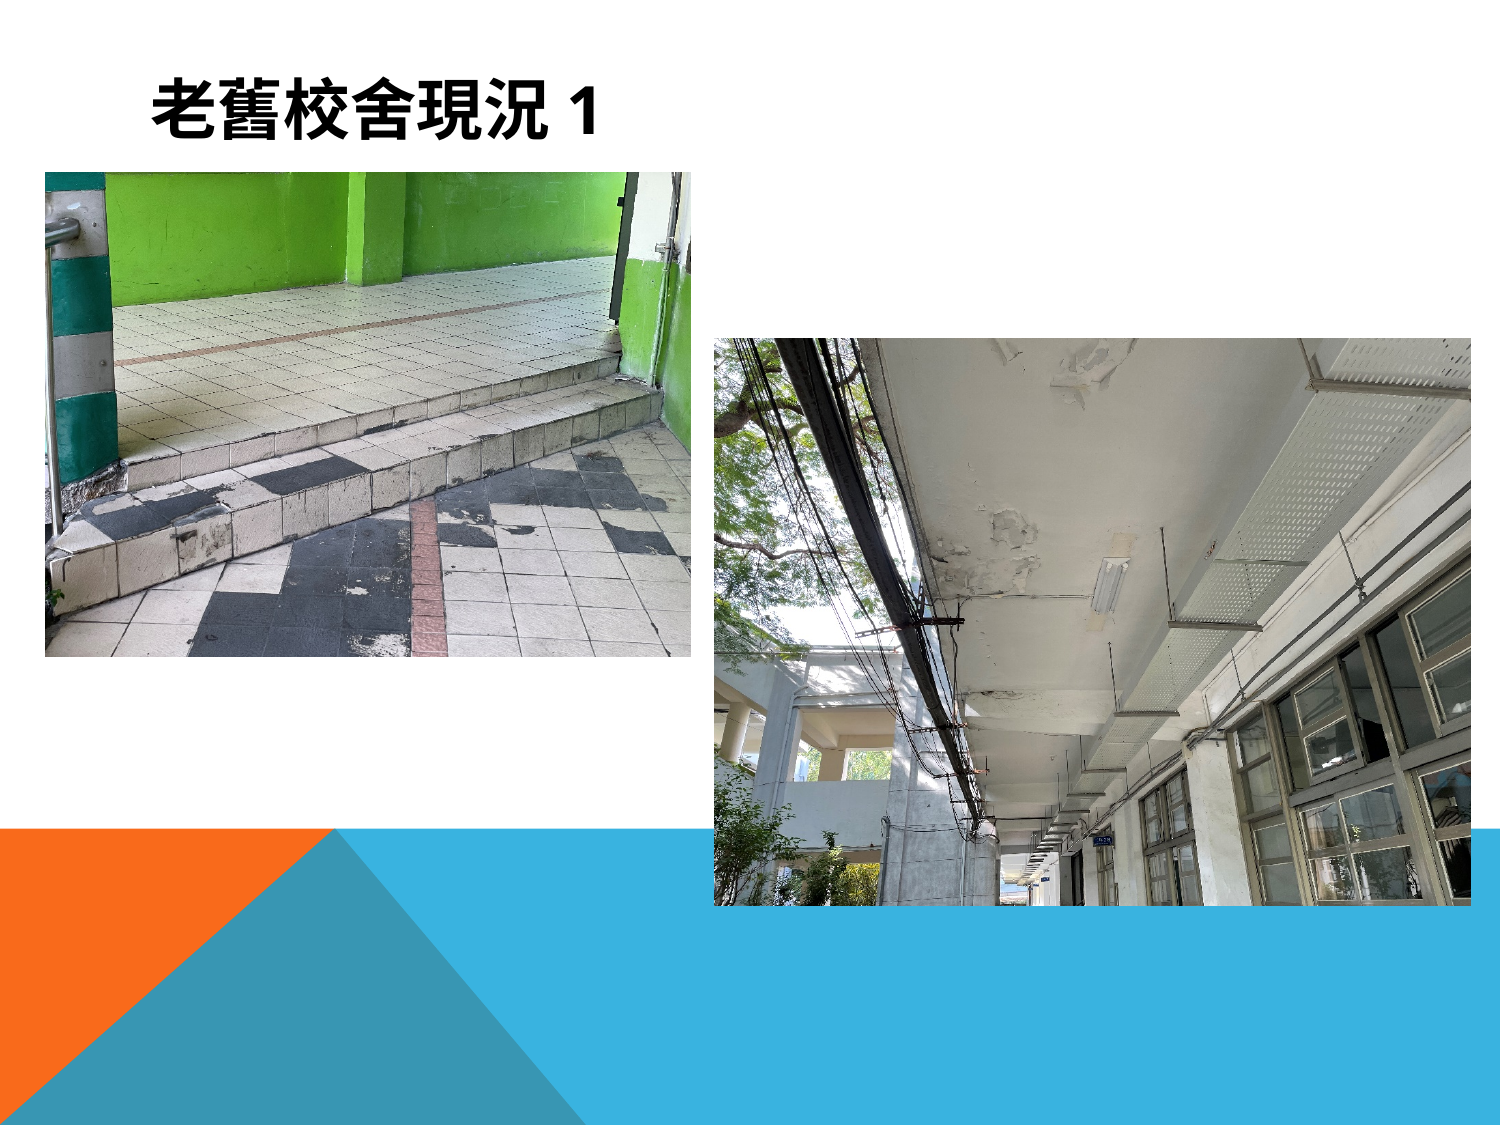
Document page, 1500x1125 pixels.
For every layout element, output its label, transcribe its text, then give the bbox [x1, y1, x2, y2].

title 老舊校舍現況1 [135, 60, 1369, 150]
picture [45, 172, 691, 657]
picture [714, 338, 1471, 906]
